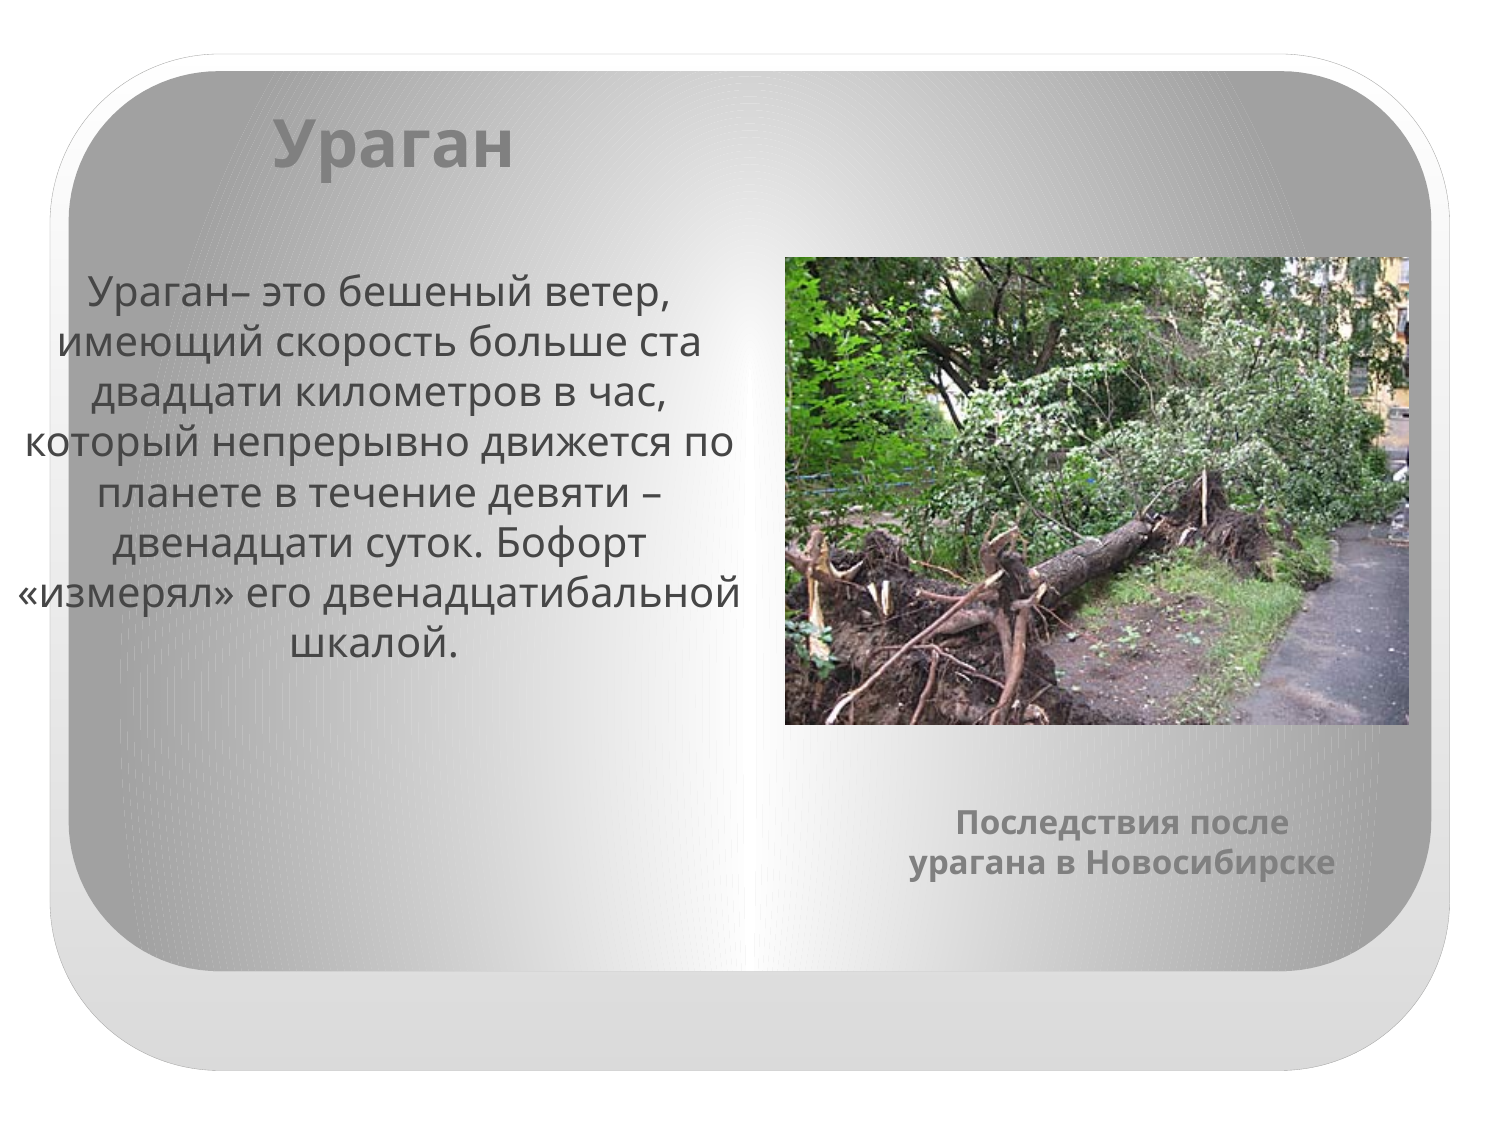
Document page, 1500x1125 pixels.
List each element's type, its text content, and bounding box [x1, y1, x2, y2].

title Ураган [257, 93, 746, 244]
text_box Последствия после урагана в Новосибирске [878, 738, 1367, 889]
picture [785, 257, 1409, 725]
list Ураган– это бешеный ветер, имеющий скорость больше ста двадцати километров в час, который непрерывно движется по планете в течение девяти – двенадцати суток. Бофорт «измерял» его двенадцатибальной шкалой. [0, 257, 759, 1033]
